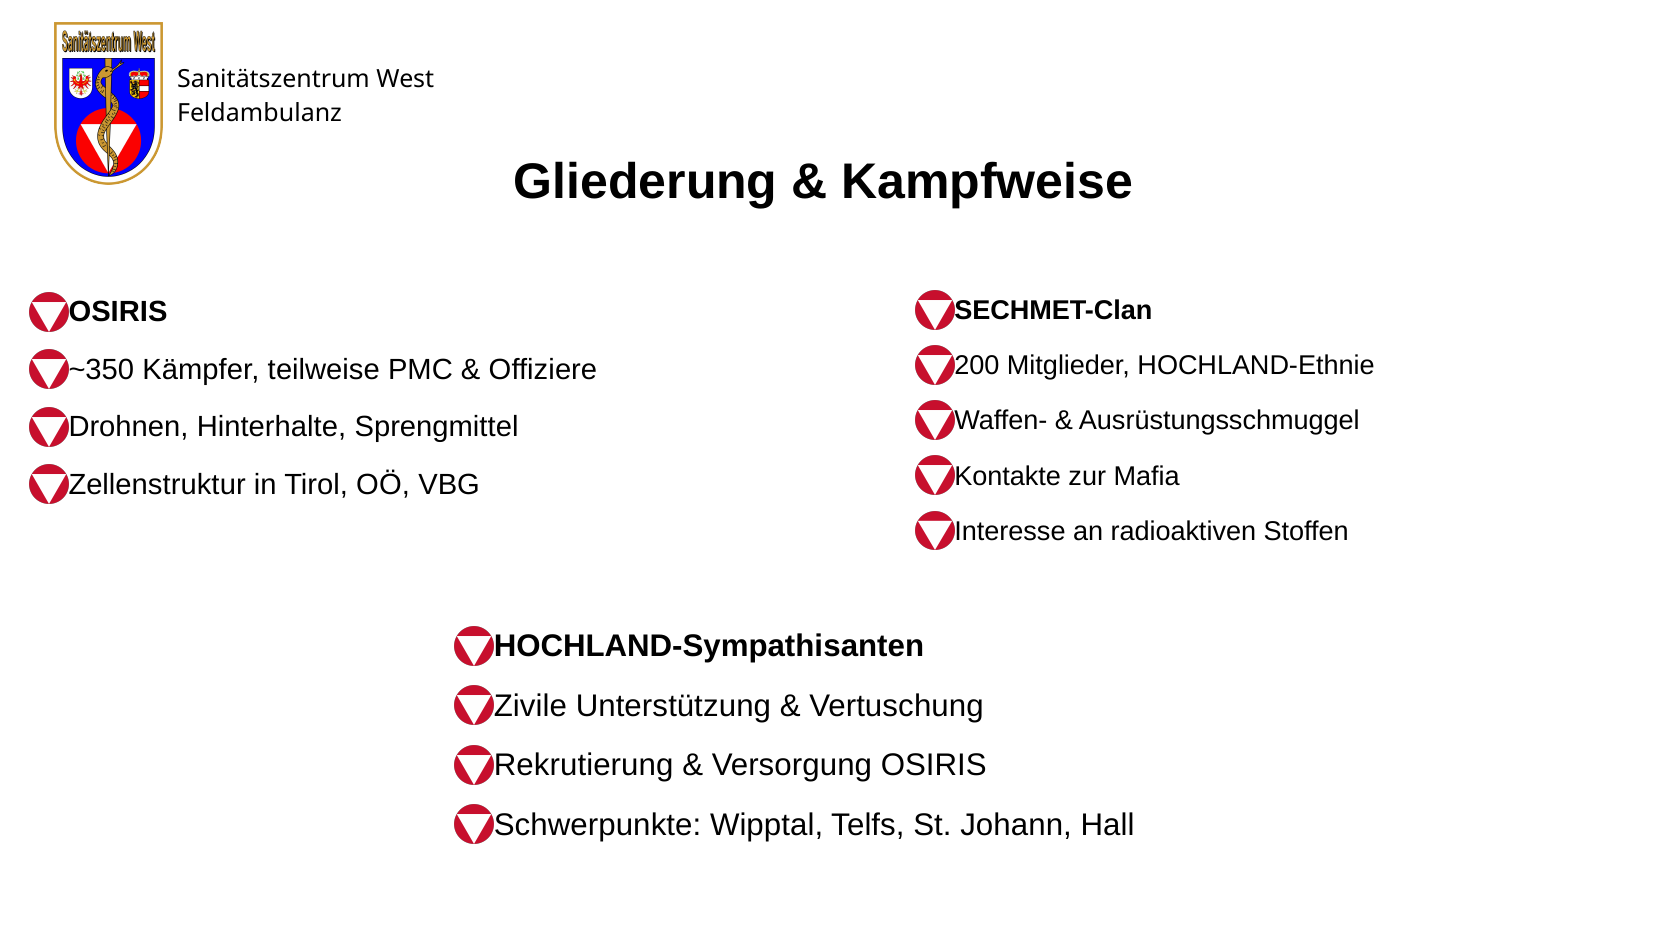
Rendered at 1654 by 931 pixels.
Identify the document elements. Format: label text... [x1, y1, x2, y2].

list SECHMET-Clan 200 Mitglieder, HOCHLAND-Ethnie Waffen- & Ausrüstungsschmuggel Kontakte zur Mafia Interesse an radioaktiven Stoffen [915, 295, 1642, 553]
list OSIRIS ~350 Kämpfer, teilweise PMC & Offiziere Drohnen, Hinterhalte, Sprengmittel Zellenstruktur in Tirol, OÖ, VBG [29, 295, 756, 553]
list HOCHLAND-Sympathisanten Zivile Unterstützung & Vertuschung Rekrutierung & Versorgung OSIRIS Schwerpunkte: Wipptal, Telfs, St. Johann, Hall [454, 628, 1182, 886]
title Gliederung & Kampfweise [82, 88, 1571, 274]
picture [54, 22, 163, 185]
picture [915, 290, 955, 295]
